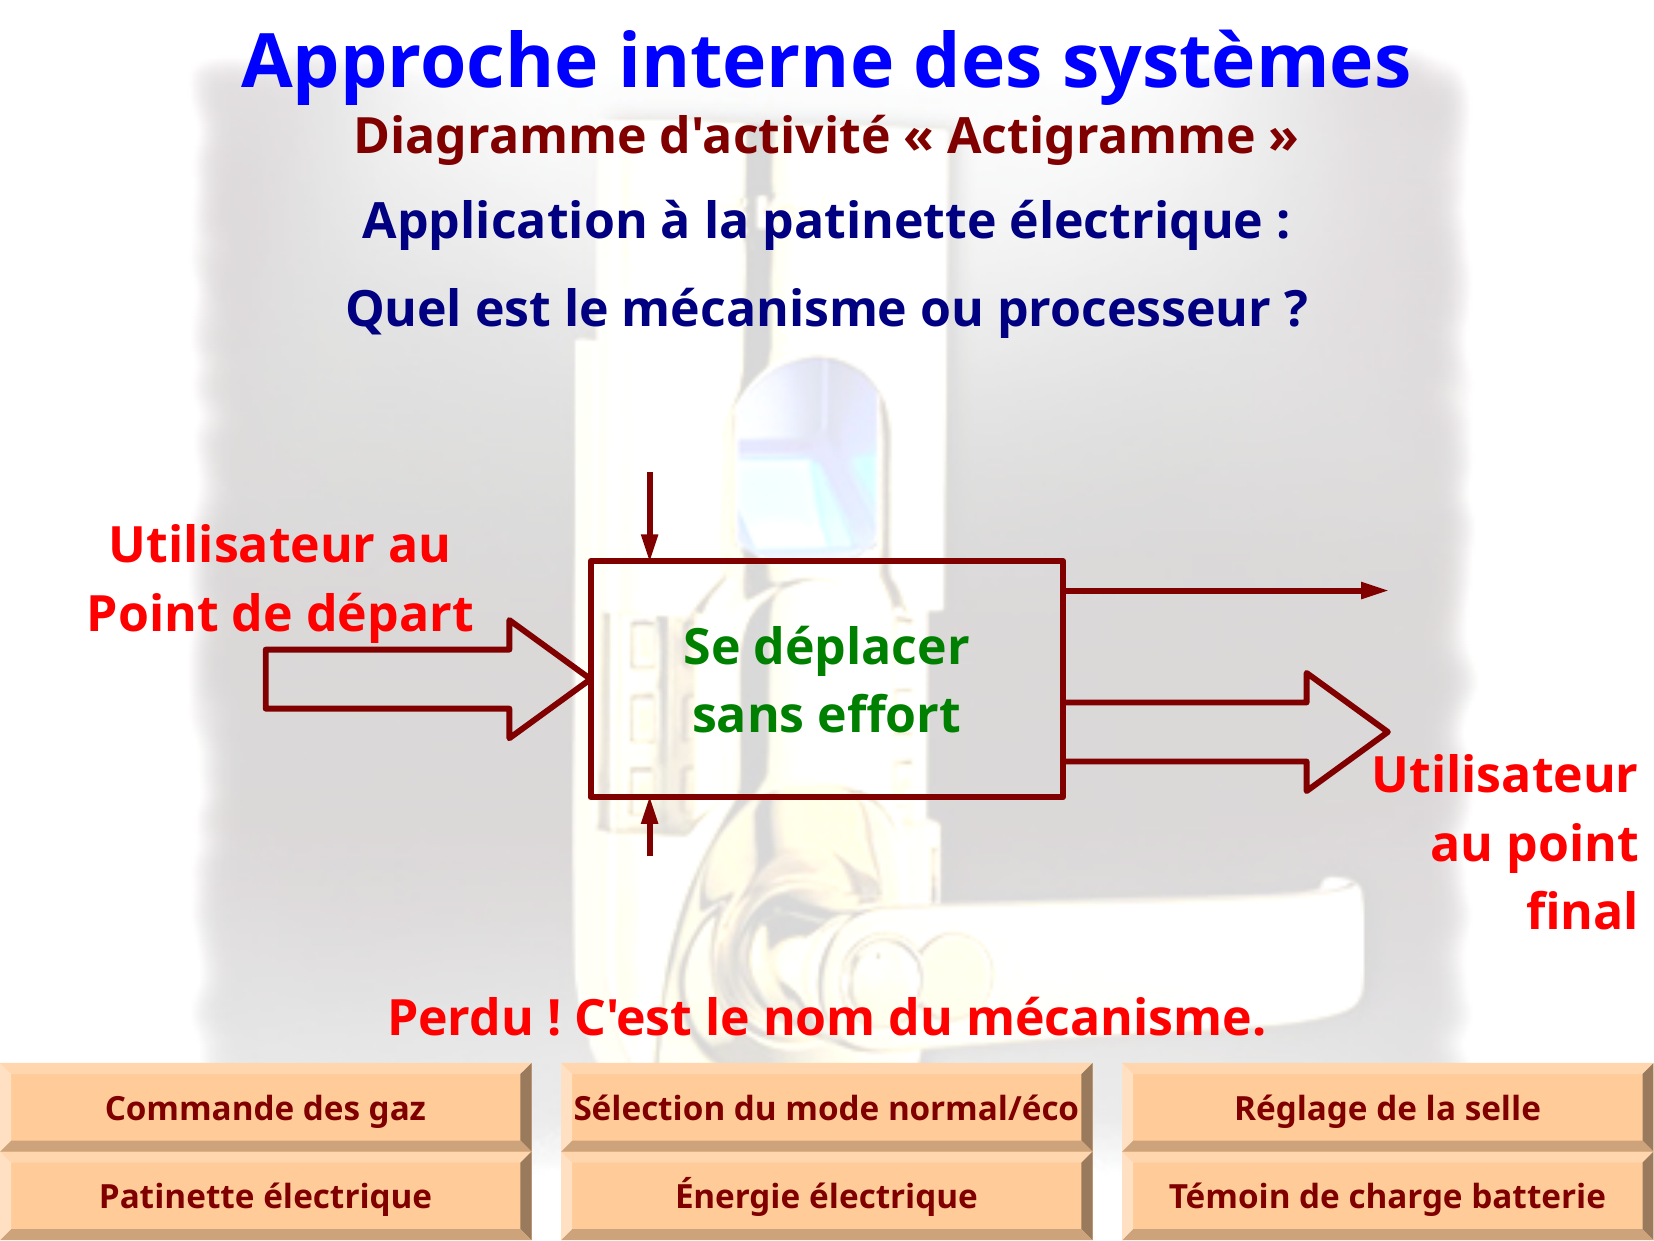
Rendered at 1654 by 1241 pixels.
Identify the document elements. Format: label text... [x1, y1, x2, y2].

text_box Se déplacer sans effort [590, 561, 1063, 798]
text_box Perdu ! C'est le nom du mécanisme. [0, 974, 1654, 1059]
text_box Utilisateur au Point de départ [269, 628, 552, 656]
text_box Diagramme d'activité « Actigramme » [0, 92, 1654, 178]
text_box Réglage de la selle [1134, 1075, 1642, 1140]
text_box Sélection du mode normal/éco [573, 1075, 1081, 1140]
text_box Application à la patinette électrique : [0, 178, 1654, 262]
text_box Utilisateur au point final [1299, 732, 1654, 886]
text_box Quel est le mécanisme ou processeur ? [0, 265, 1654, 351]
text_box Utilisateur au point final [1299, 732, 1381, 784]
text_box Témoin de charge batterie [1134, 1163, 1642, 1229]
text_box Commande des gaz [12, 1075, 520, 1140]
text_box Énergie électrique [573, 1163, 1081, 1229]
text_box Utilisateur au Point de départ [0, 502, 562, 656]
text_box Patinette électrique [12, 1163, 520, 1229]
